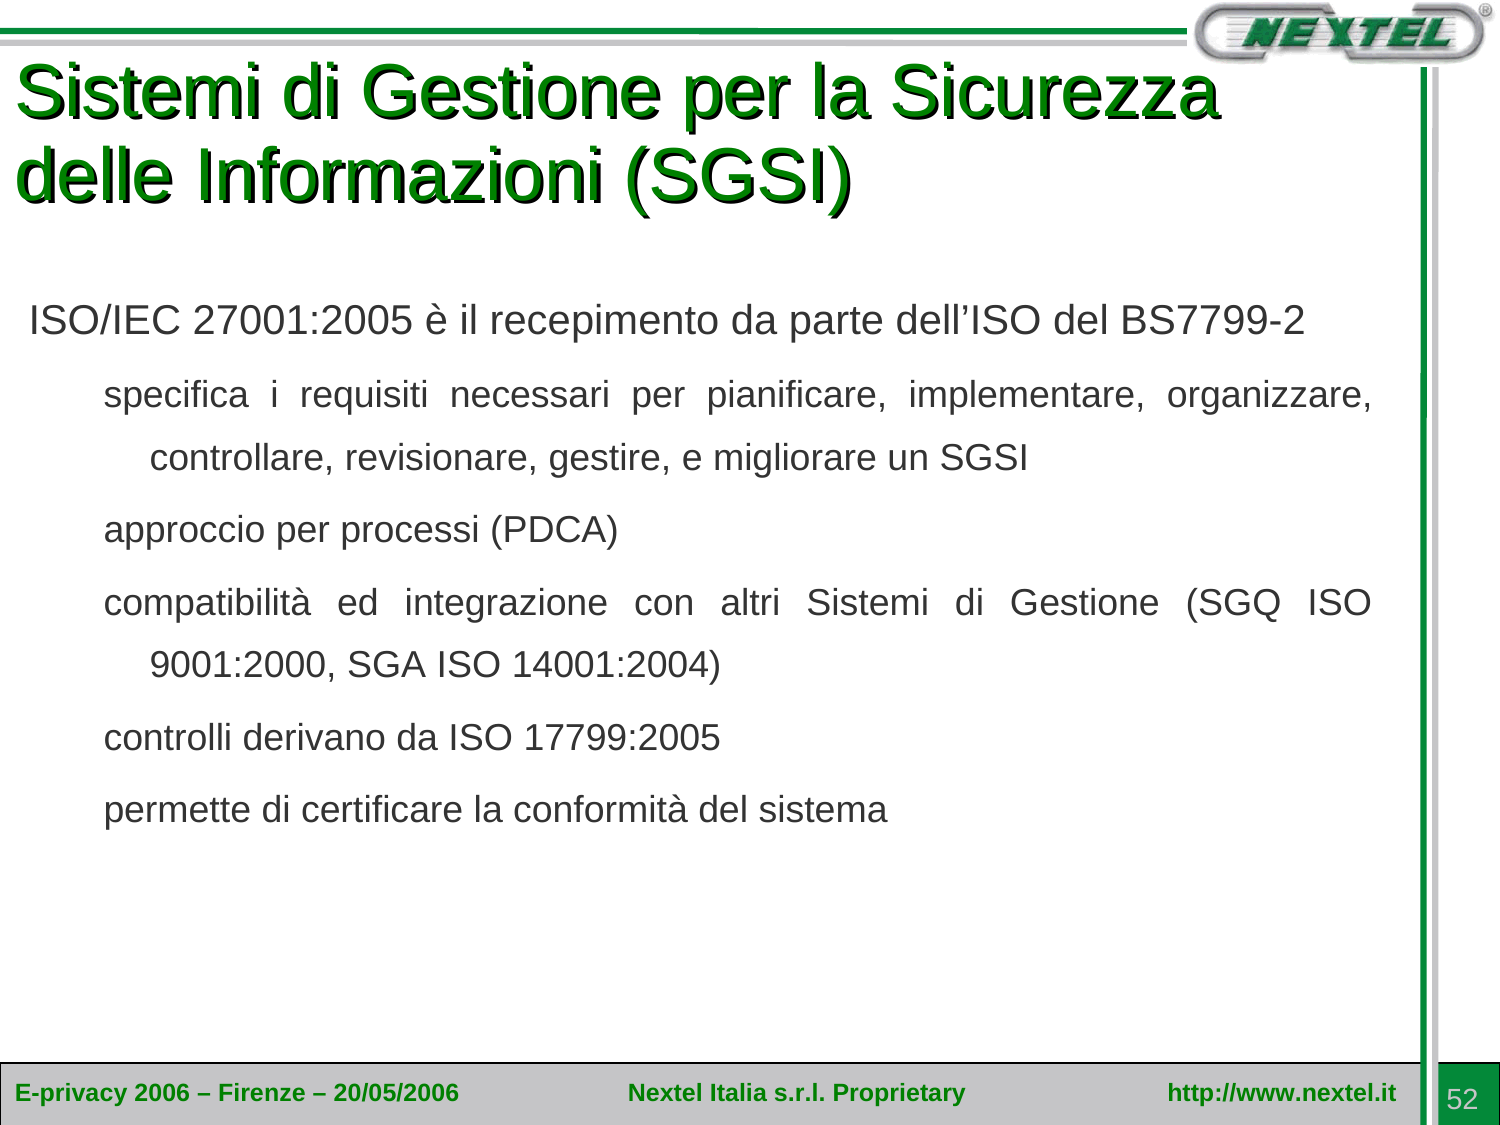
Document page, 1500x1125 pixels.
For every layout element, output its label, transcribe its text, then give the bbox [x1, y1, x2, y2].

picture [1187, 0, 1500, 67]
list ISO/IEC 27001:2005 è il recepimento da parte dell’ISO del BS7799-2 specifica i requisiti necessari per pianificare, implementare, organizzare, controllare, revisionare, gestire, e migliorare un SGSI approccio per processi (PDCA) compatibilità ed integrazione con altri Sistemi di Gestione (SGQ ISO 9001:2000, SGA ISO 14001:2004) controlli derivano da ISO 17799:2005 permette di certificare la conformità del sistema [13, 265, 1388, 1058]
title Sistemi di Gestione per la Sicurezza delle Informazioni (SGSI) [0, 28, 1270, 237]
